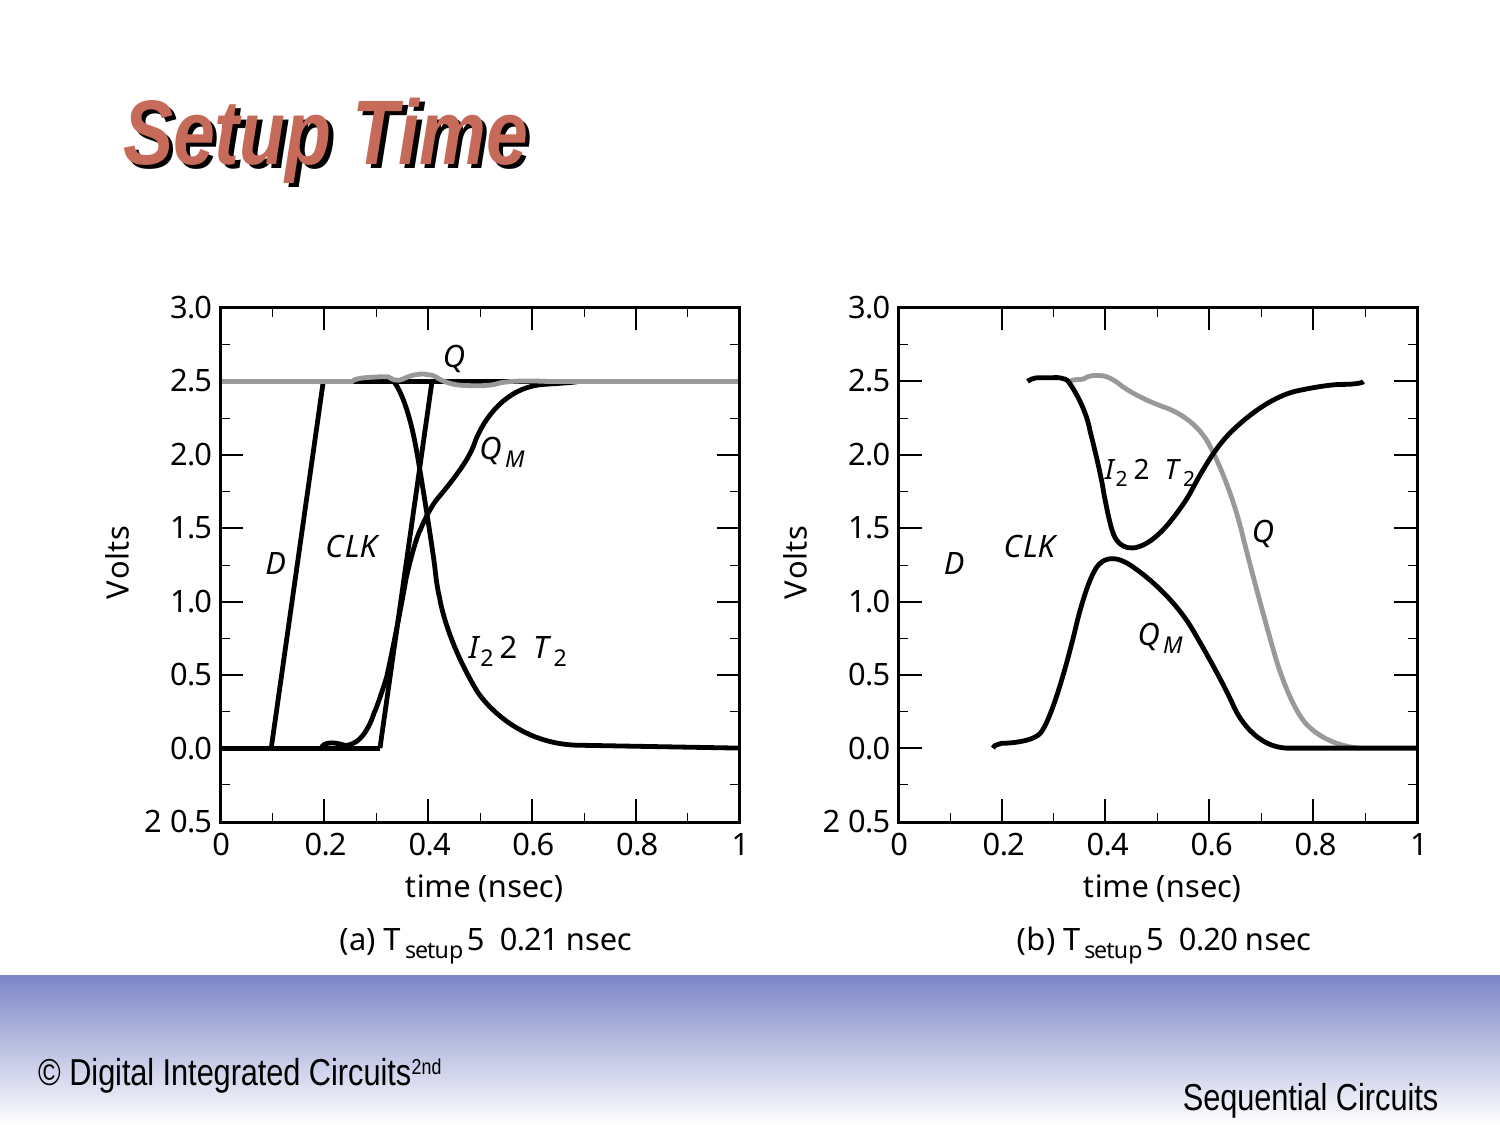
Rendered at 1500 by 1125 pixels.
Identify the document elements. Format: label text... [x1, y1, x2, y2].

picture [99, 290, 1426, 966]
title Setup Time [108, 65, 1384, 190]
